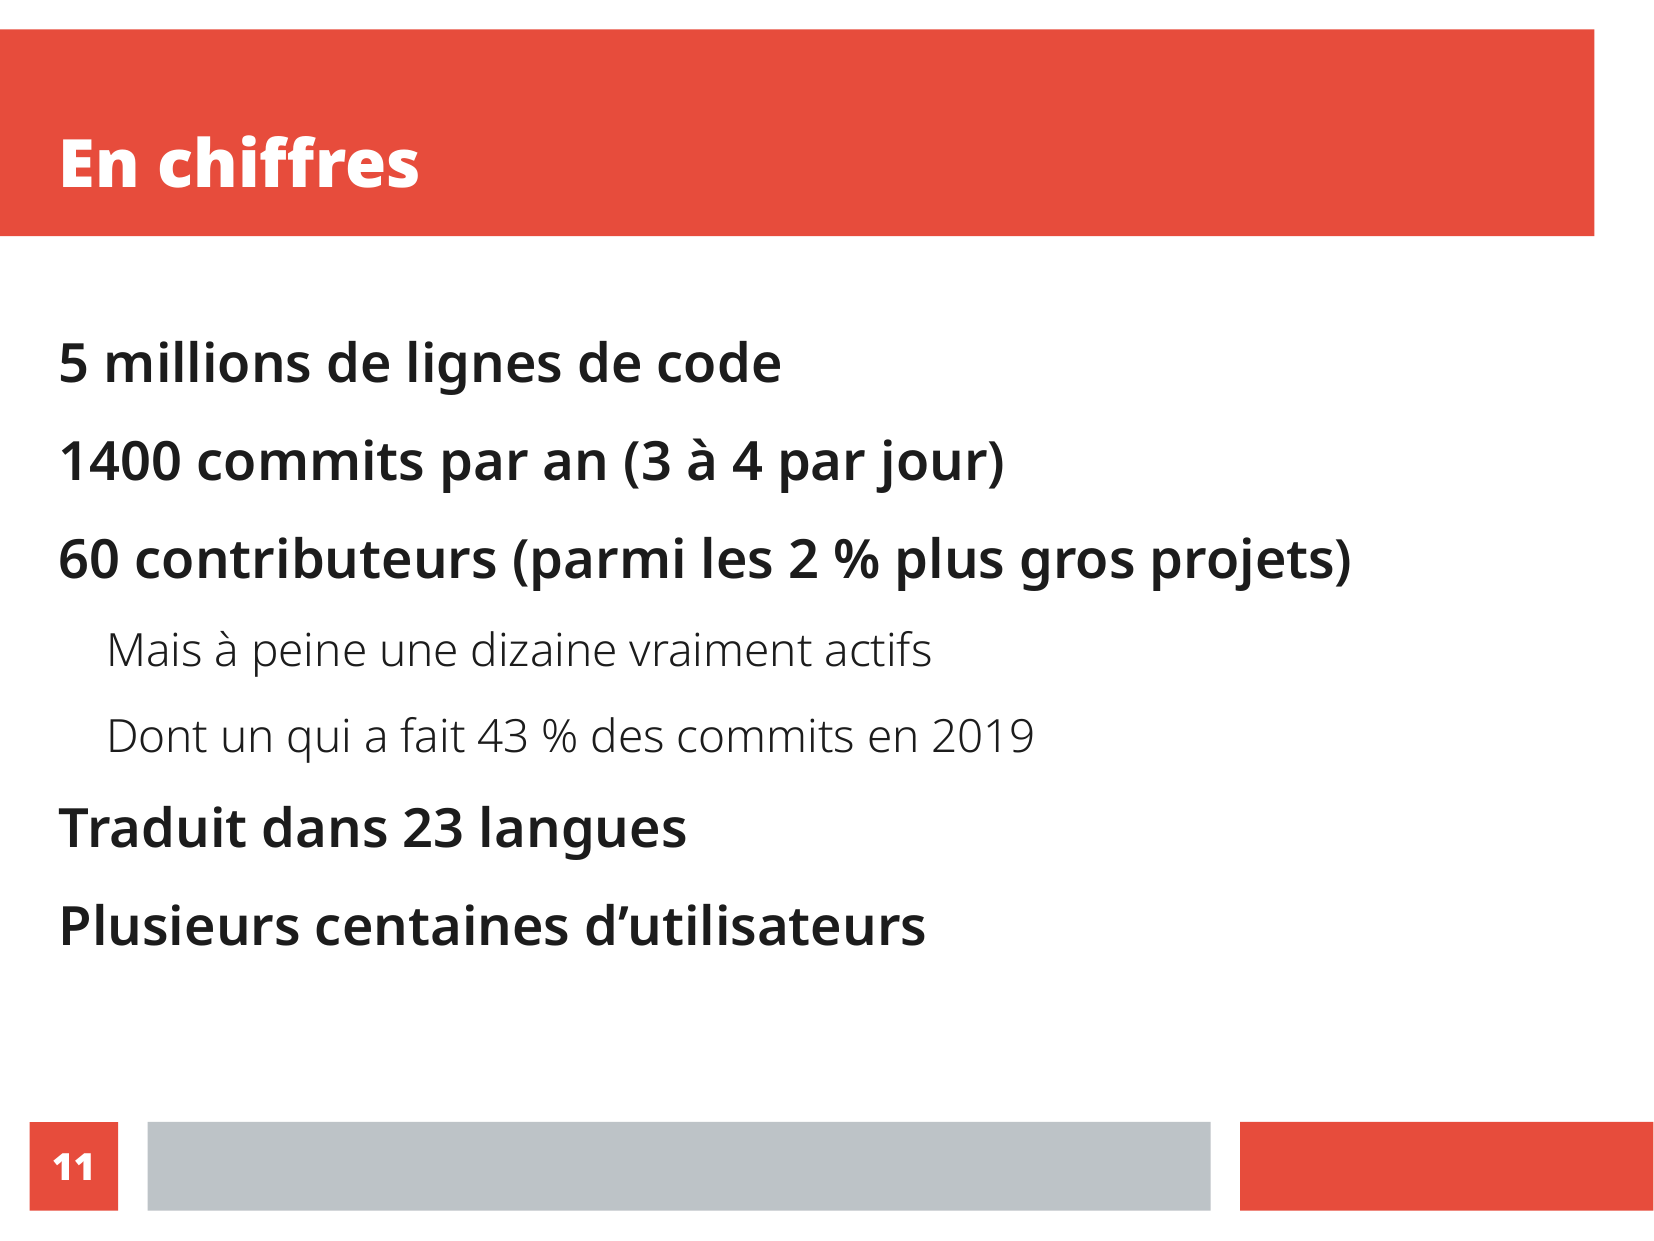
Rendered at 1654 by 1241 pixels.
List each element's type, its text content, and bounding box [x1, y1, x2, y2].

title En chiffres [59, 59, 1595, 207]
list 5 millions de lignes de code 1400 commits par an (3 à 4 par jour) 60 contributeurs (parmi les 2 % plus gros projets) Mais à peine une dizaine vraiment actifs Dont un qui a fait 43 % des commits en 2019 Traduit dans 23 langues Plusieurs centaines d’utilisateurs [59, 324, 1565, 1093]
